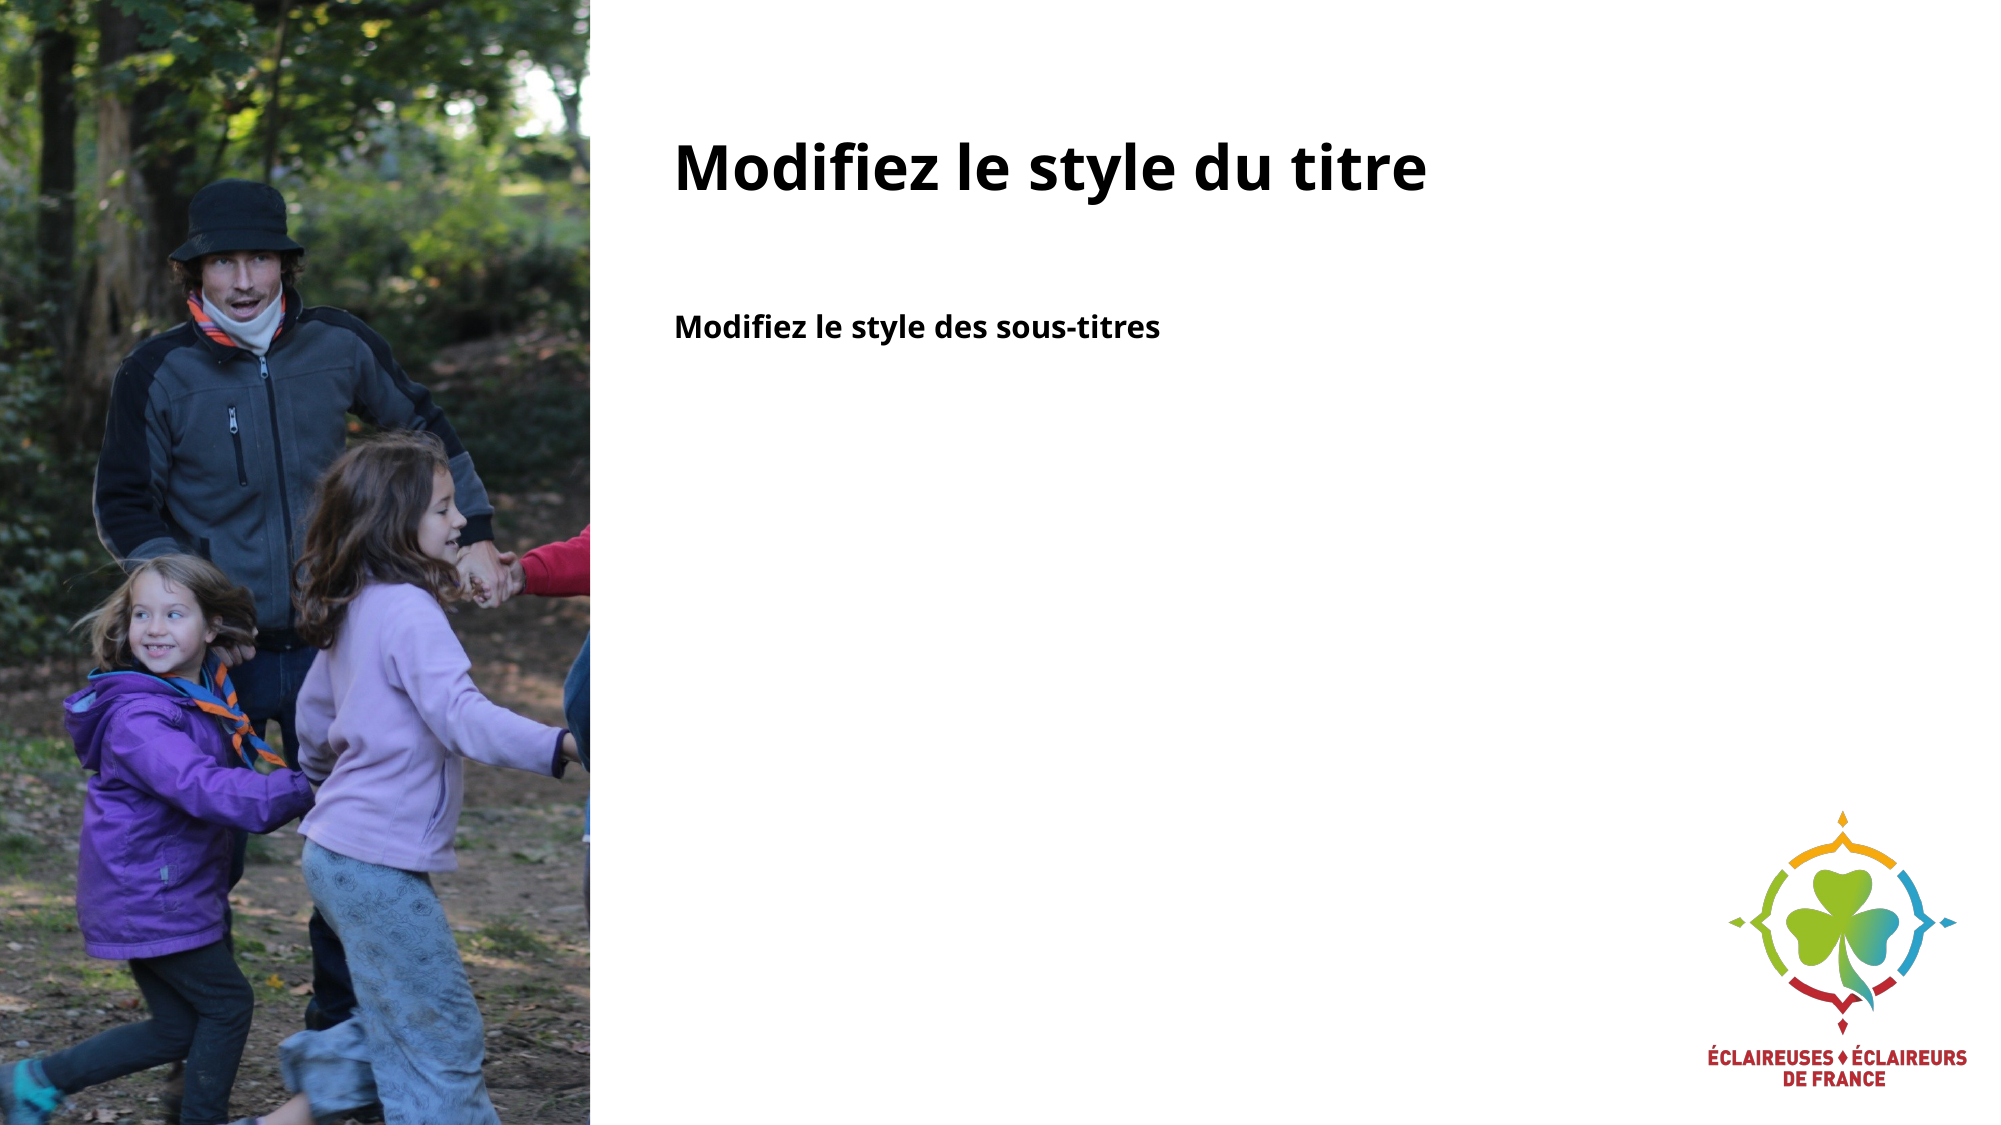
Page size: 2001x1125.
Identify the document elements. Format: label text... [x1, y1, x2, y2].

picture [1707, 808, 1968, 1092]
title Modifiez le style du titre [658, 59, 1863, 281]
list Modifiez le style des sous-titres [658, 299, 1863, 1014]
picture [0, 0, 591, 1125]
